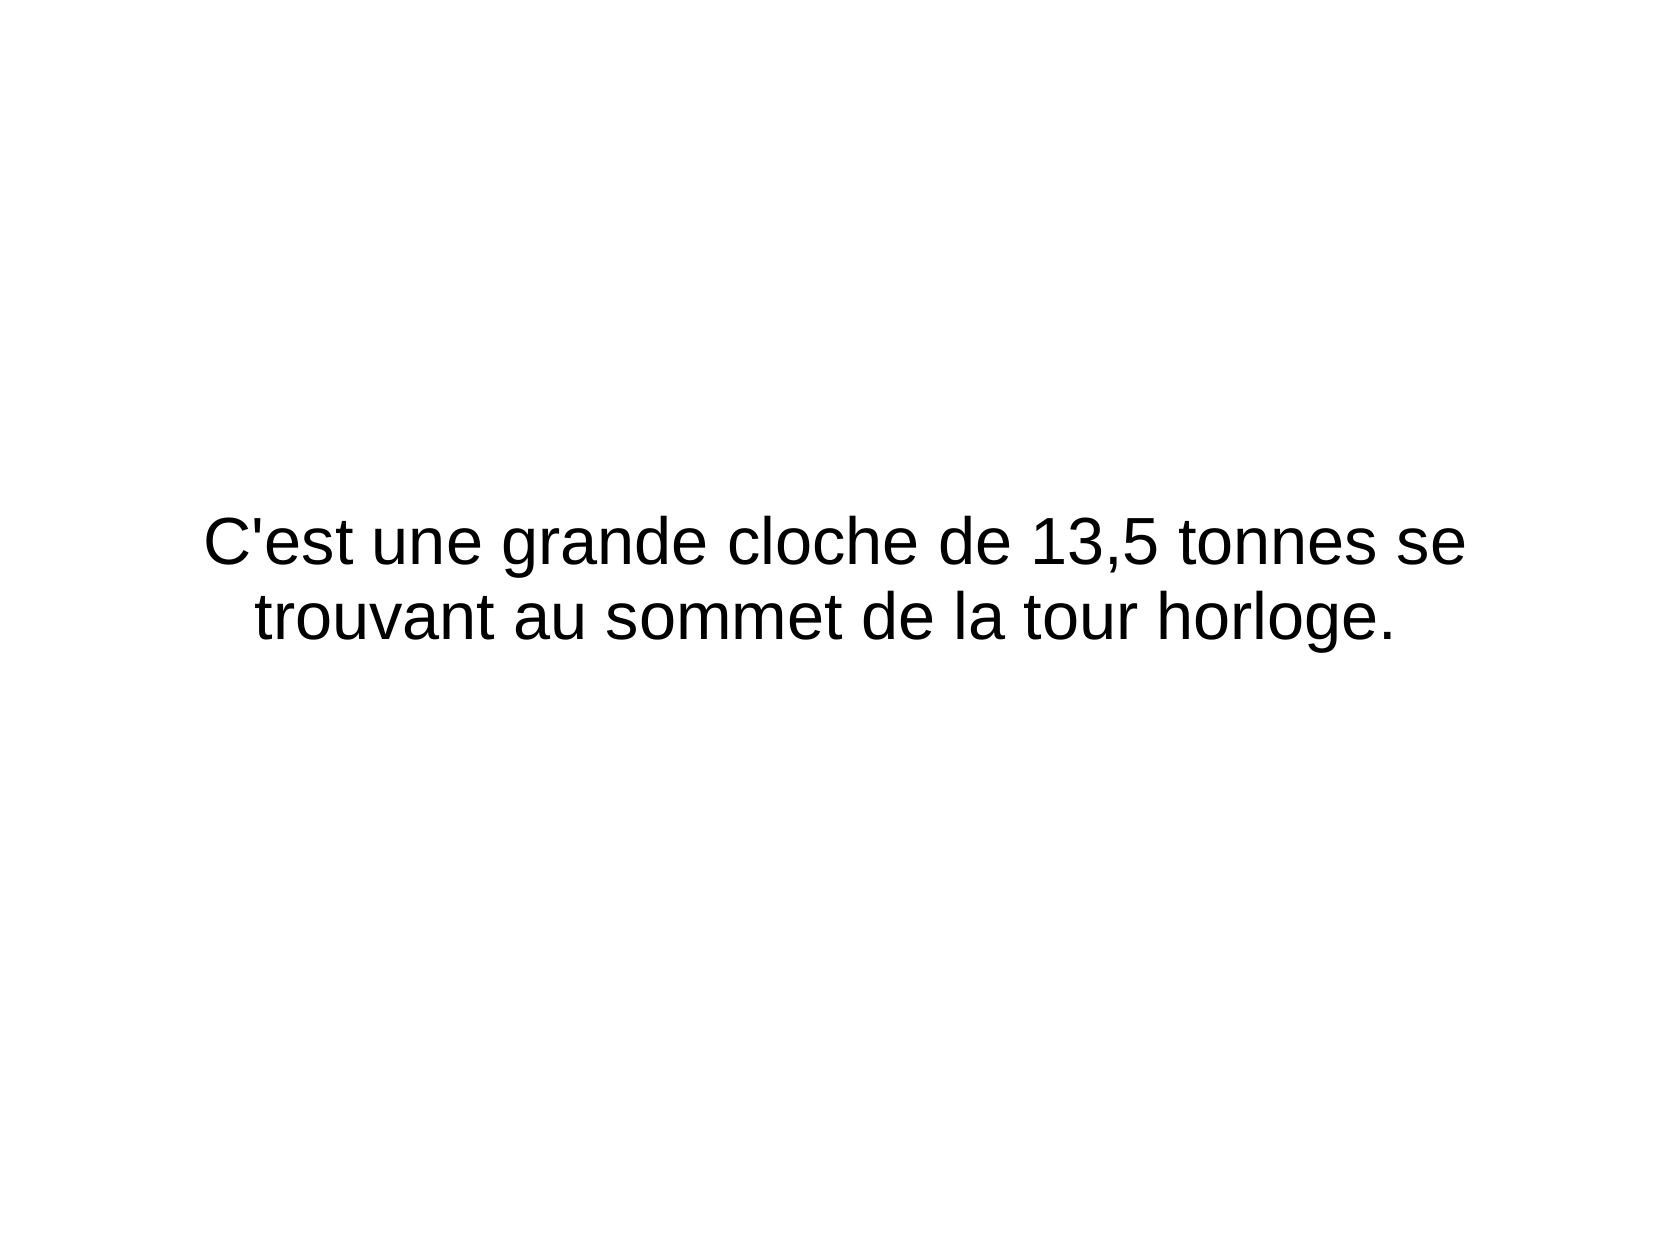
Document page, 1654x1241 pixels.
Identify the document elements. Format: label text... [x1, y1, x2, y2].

subtitle C'est une grande cloche de 13,5 tonnes se trouvant au sommet de la tour horloge. [82, 49, 1571, 1109]
